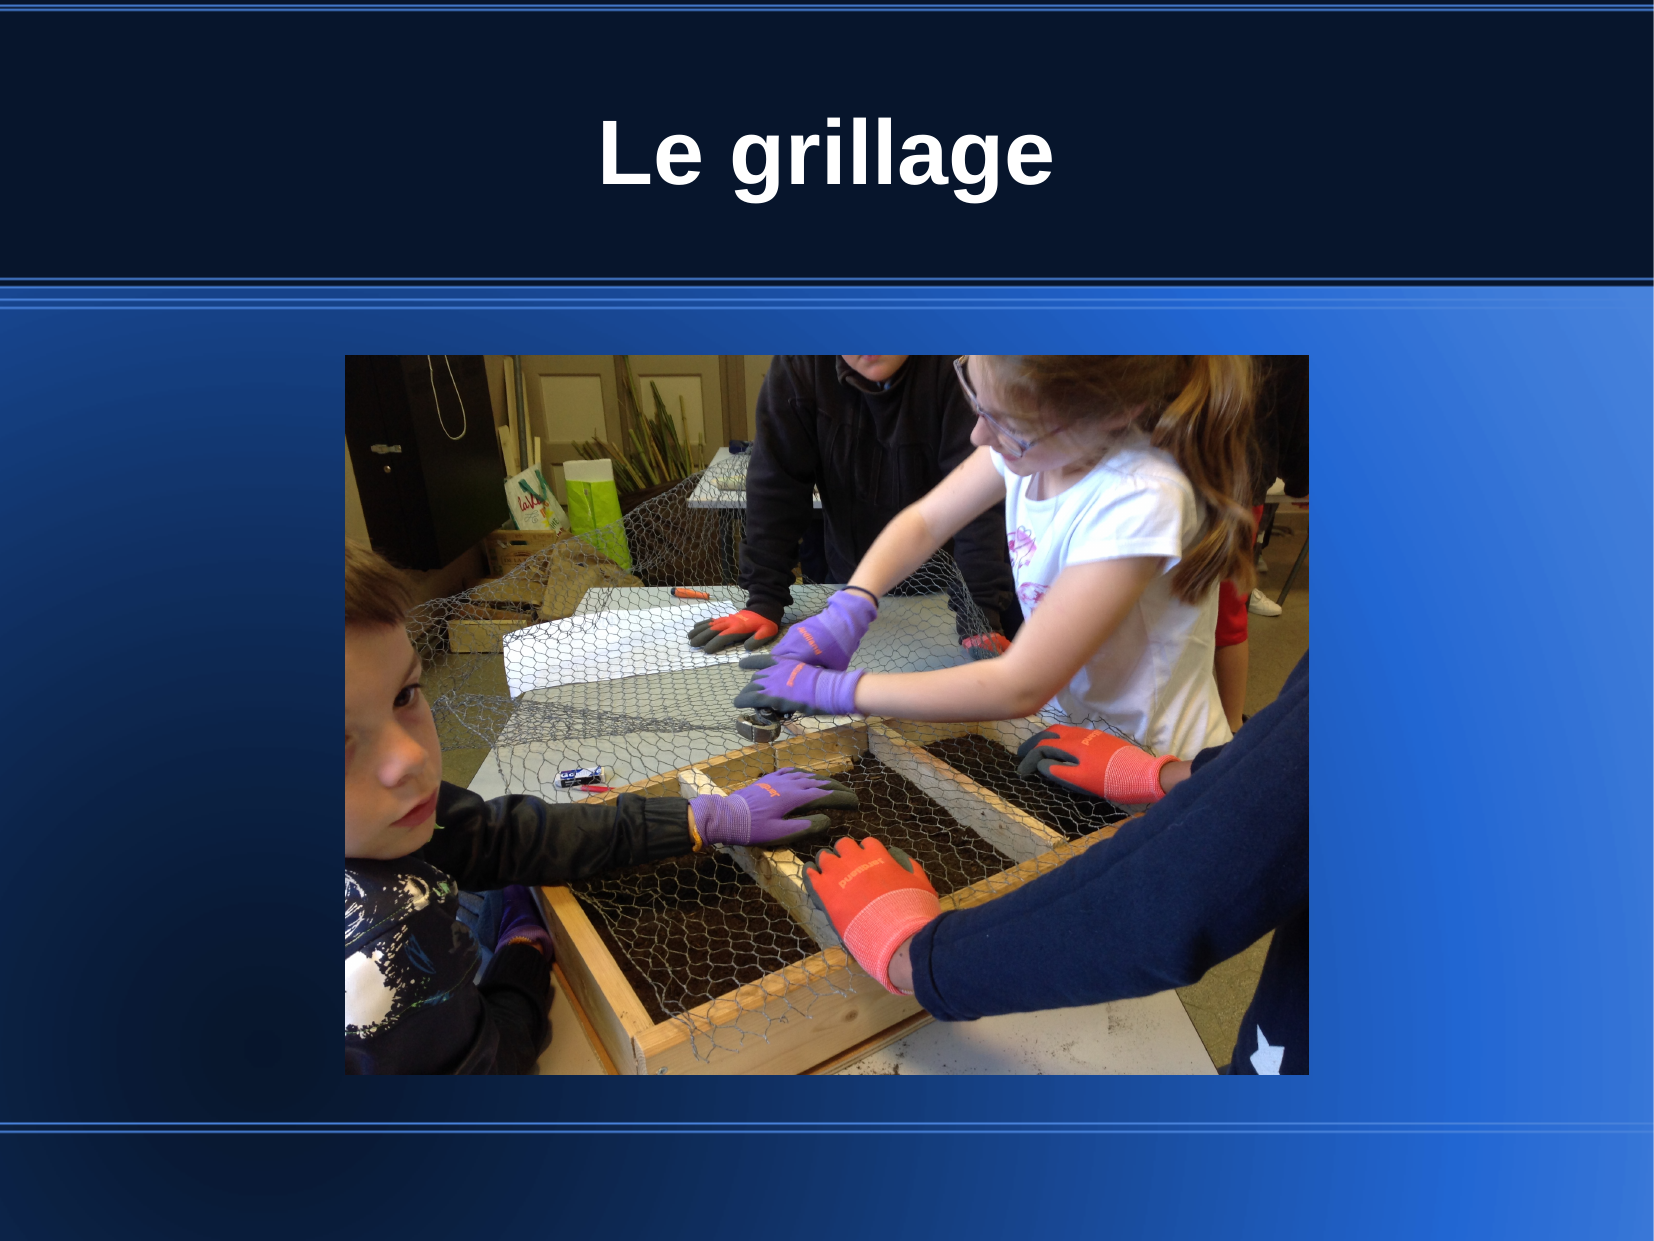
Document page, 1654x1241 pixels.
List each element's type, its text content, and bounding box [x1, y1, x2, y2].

picture [0, 0, 1654, 1241]
title Le grillage [82, 49, 1571, 257]
